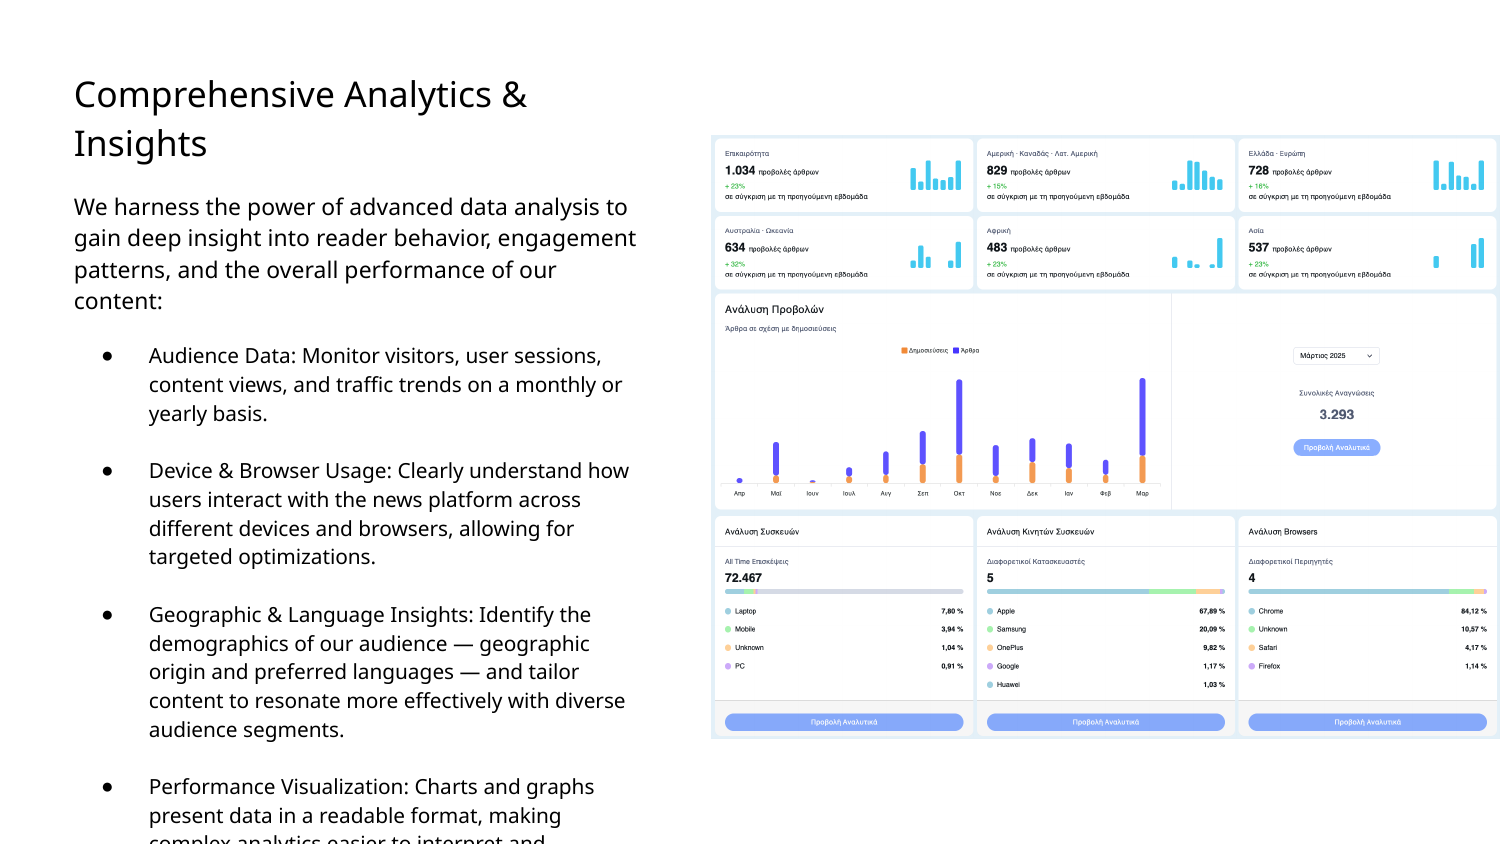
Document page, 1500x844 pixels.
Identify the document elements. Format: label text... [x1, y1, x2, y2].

text_box Comprehensive Analytics & Insights We harness the power of advanced data analysis to gain deep insight into reader behavior, engagement patterns, and the overall performance of our content: Audience Data: Monitor visitors, user sessions, content views, and traffic trends on a monthly or yearly basis. Device & Browser Usage: Clearly understand how users interact with the news platform across different devices and browsers, allowing for targeted optimizations. Geographic & Language Insights: Identify the demographics of our audience — geographic origin and preferred languages — and tailor content to resonate more effectively with diverse audience segments. Performance Visualization: Charts and graphs present data in a readable format, making complex analytics easier to interpret and supporting informed strategic decisions. [58, 50, 663, 844]
picture [711, 135, 1500, 739]
